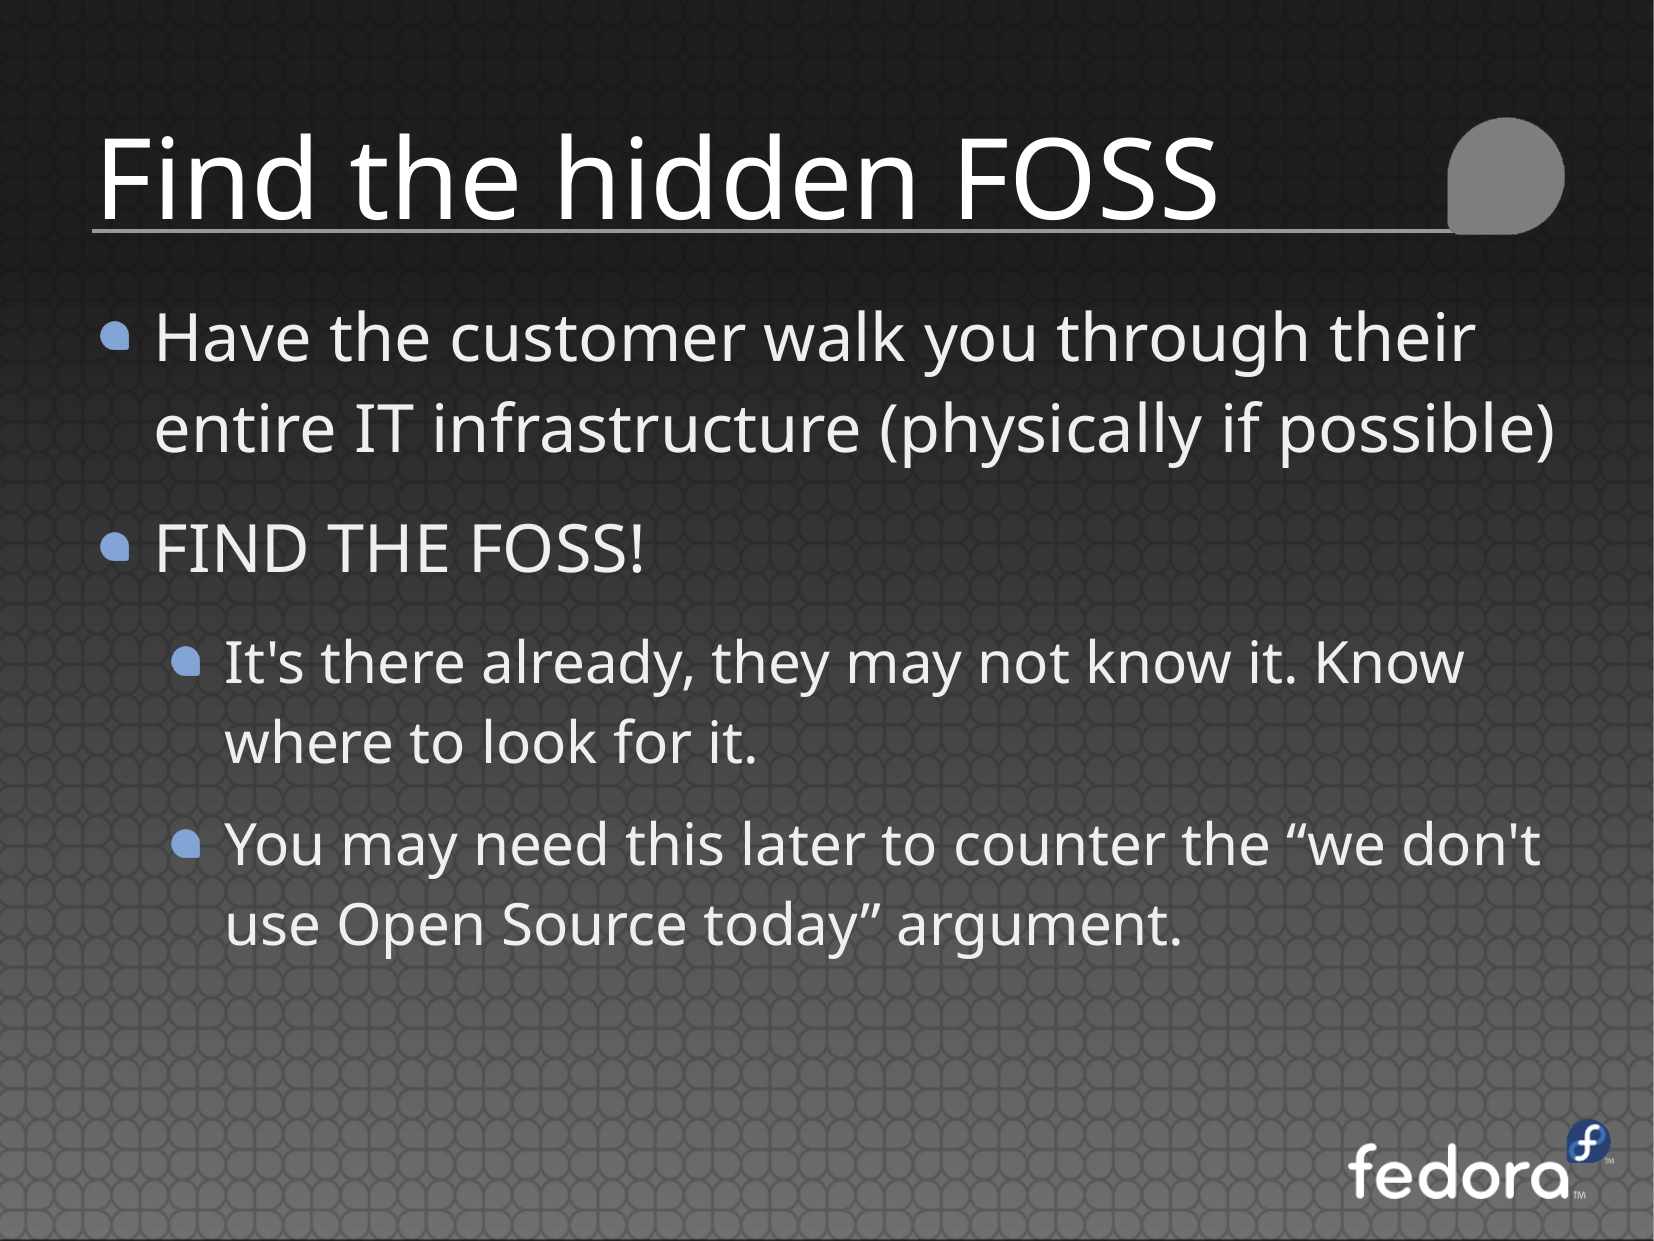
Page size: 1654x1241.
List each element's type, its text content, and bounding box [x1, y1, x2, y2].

title Find the hidden FOSS [94, 100, 1426, 251]
picture [0, 0, 1654, 1241]
list Have the customer walk you through their entire IT infrastructure (physically if possible) FIND THE FOSS! It's there already, they may not know it. Know where to look for it. You may need this later to counter the “we don't use Open Source today” argument. [82, 290, 1571, 1094]
